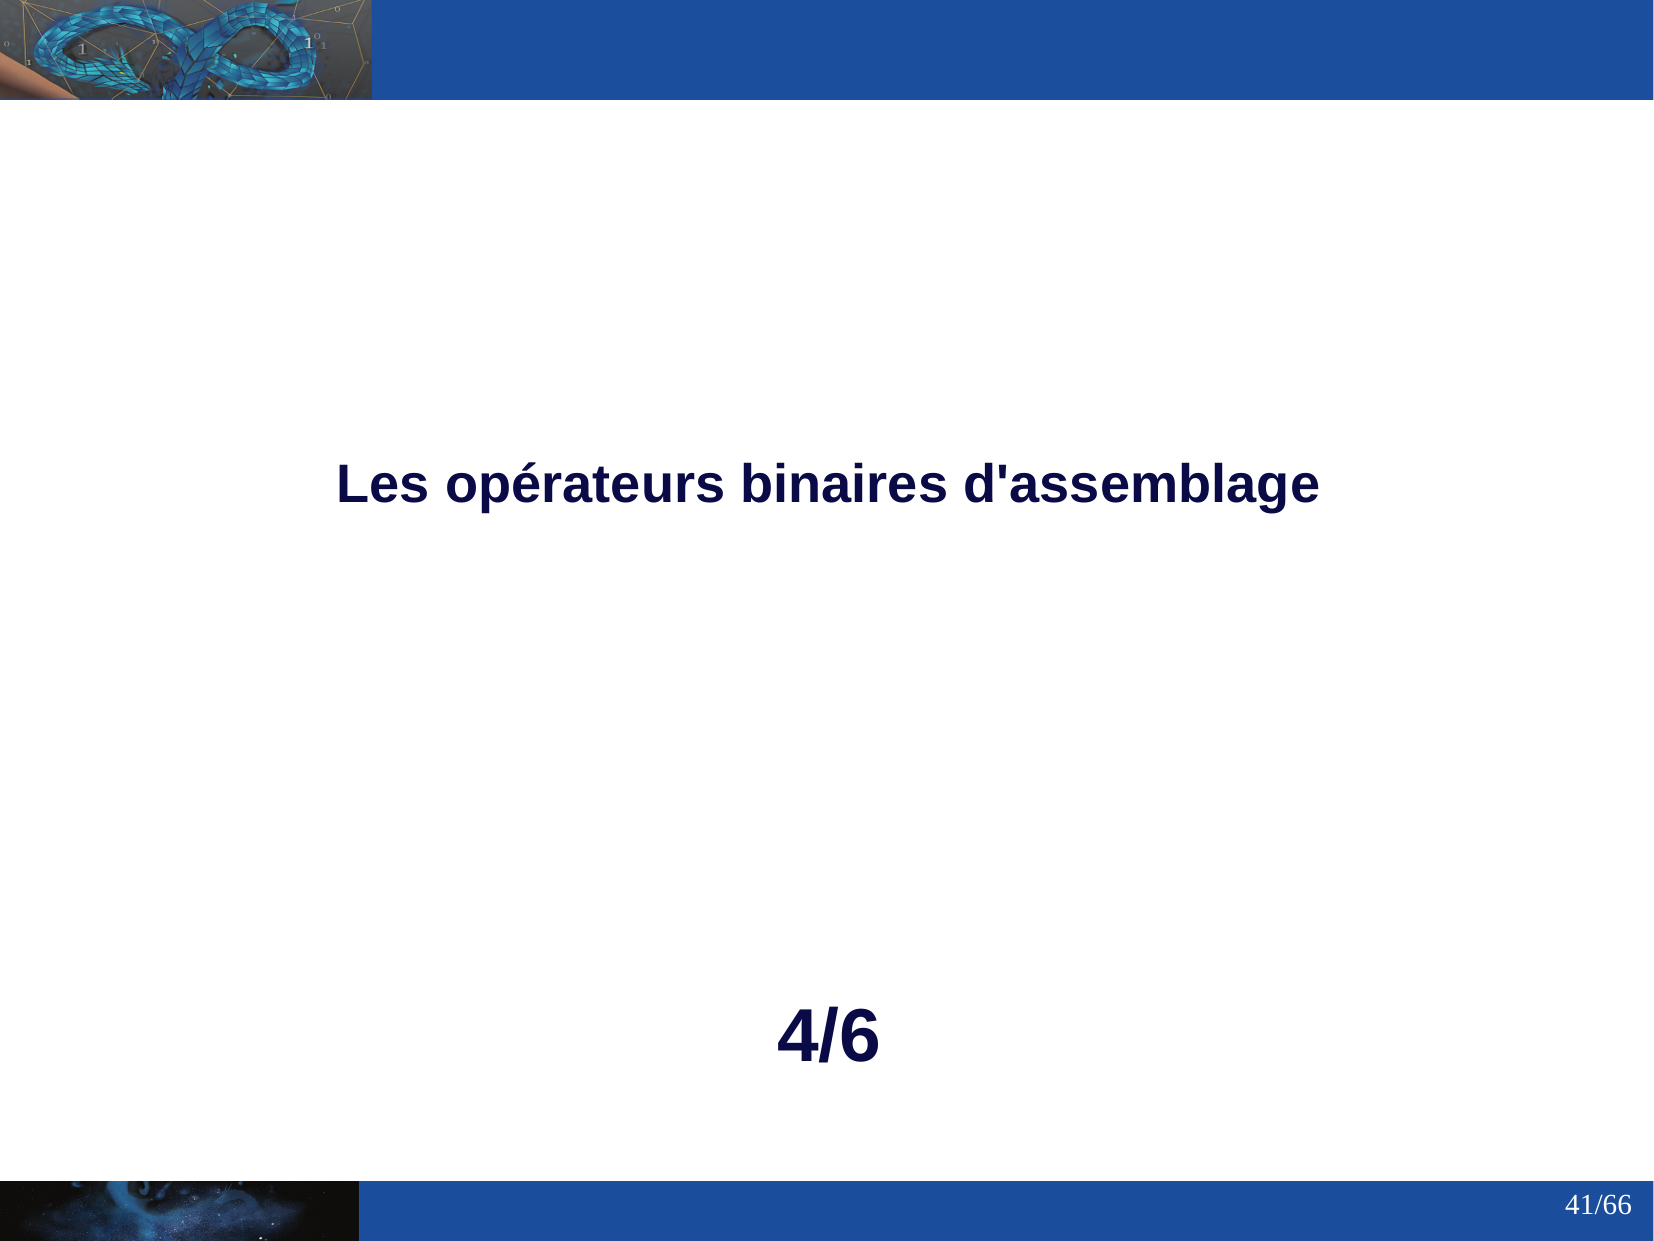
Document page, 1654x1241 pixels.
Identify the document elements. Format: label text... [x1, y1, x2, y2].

picture [0, 0, 1654, 100]
picture [0, 1181, 1654, 1241]
list Les opérateurs binaires d'assemblage 4/6 [58, 159, 1600, 1145]
